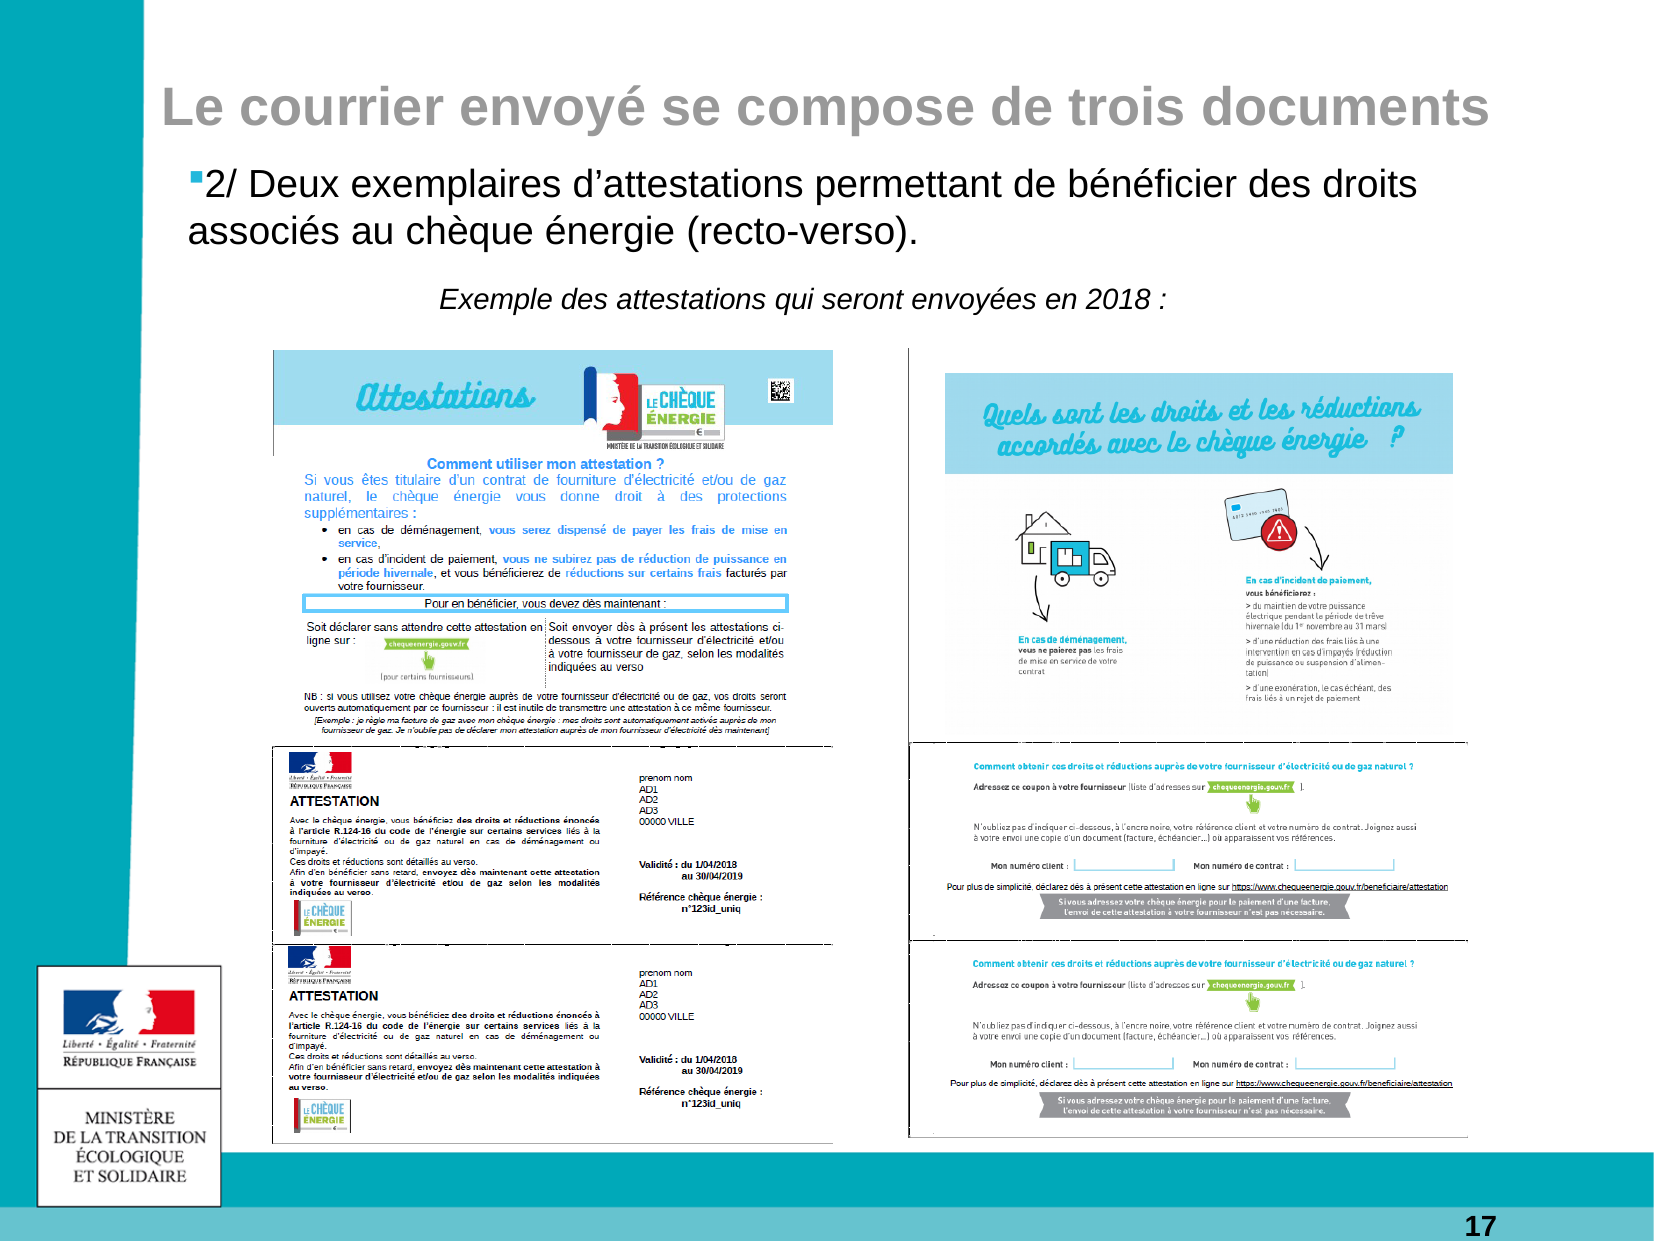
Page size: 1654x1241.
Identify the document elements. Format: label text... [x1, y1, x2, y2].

picture [272, 350, 833, 1144]
text_box [1464, 1207, 1629, 1241]
list 2/ Deux exemplaires d’attestations permettant de bénéficier des droits associés au chèque énergie (recto-verso). Exemple des attestations qui seront envoyées en 2018 : [187, 158, 1537, 316]
picture [908, 348, 1468, 1138]
title Le courrier envoyé se compose de trois documents [82, 0, 1571, 208]
